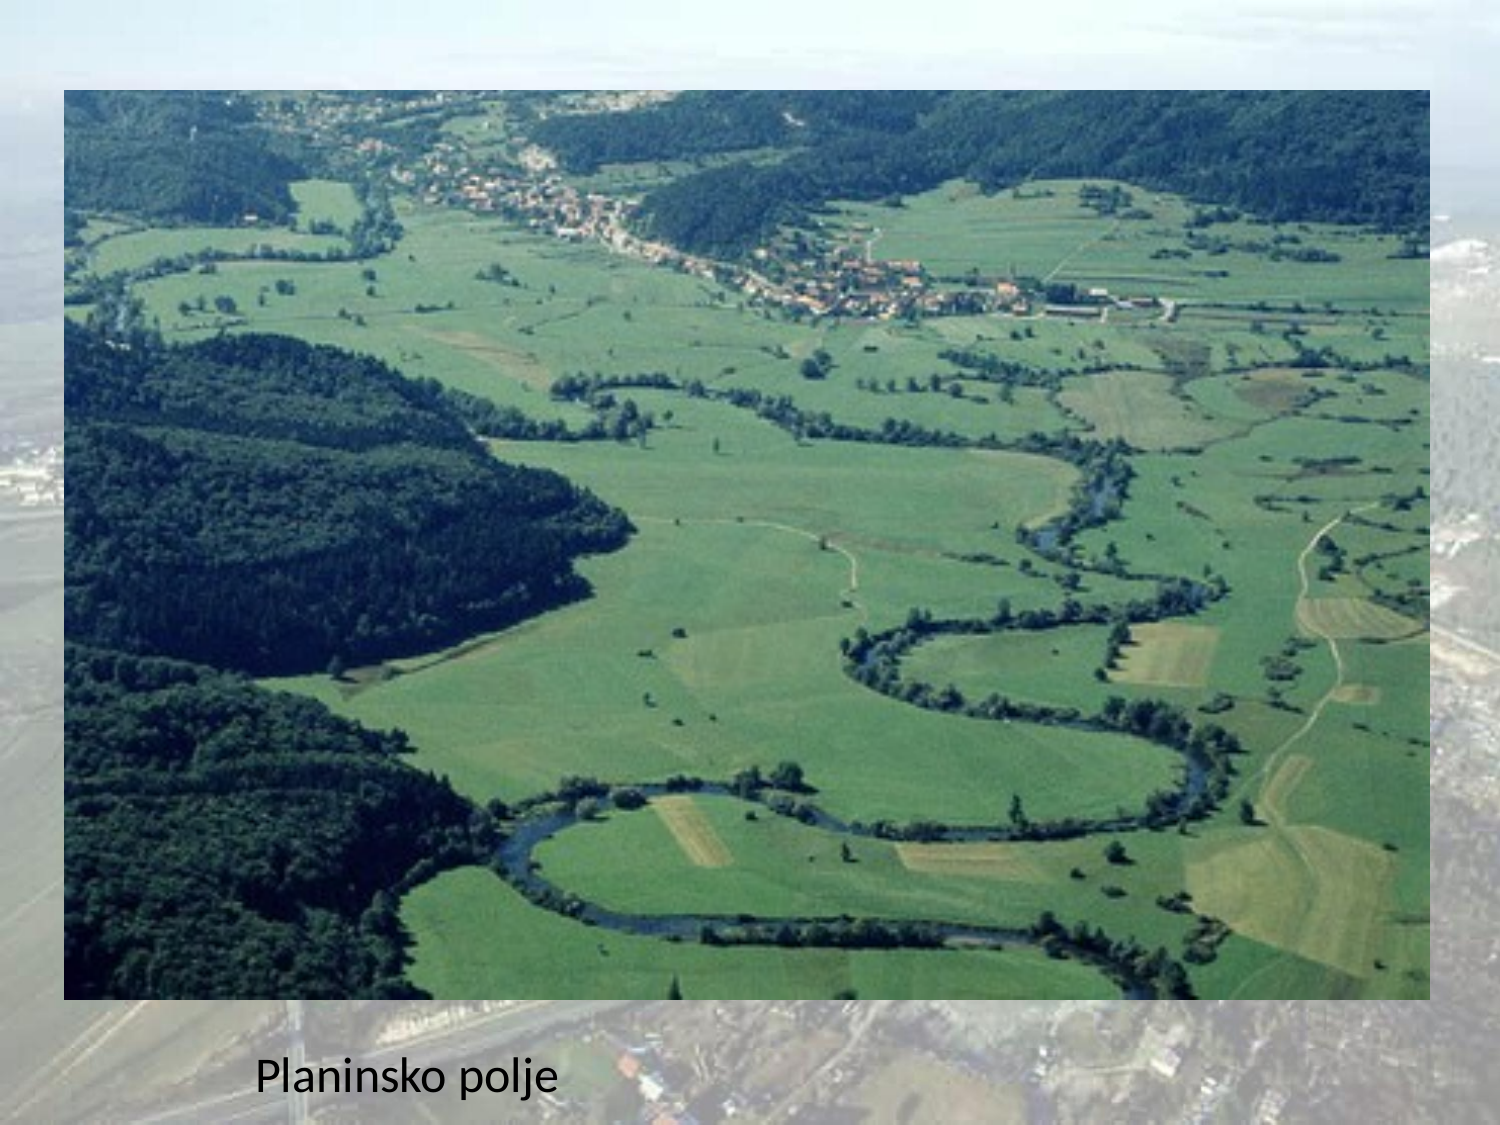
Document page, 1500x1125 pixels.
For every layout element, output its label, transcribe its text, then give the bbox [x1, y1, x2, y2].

picture [0, 0, 1500, 1125]
text_box Planinsko polje [88, 1034, 727, 1110]
